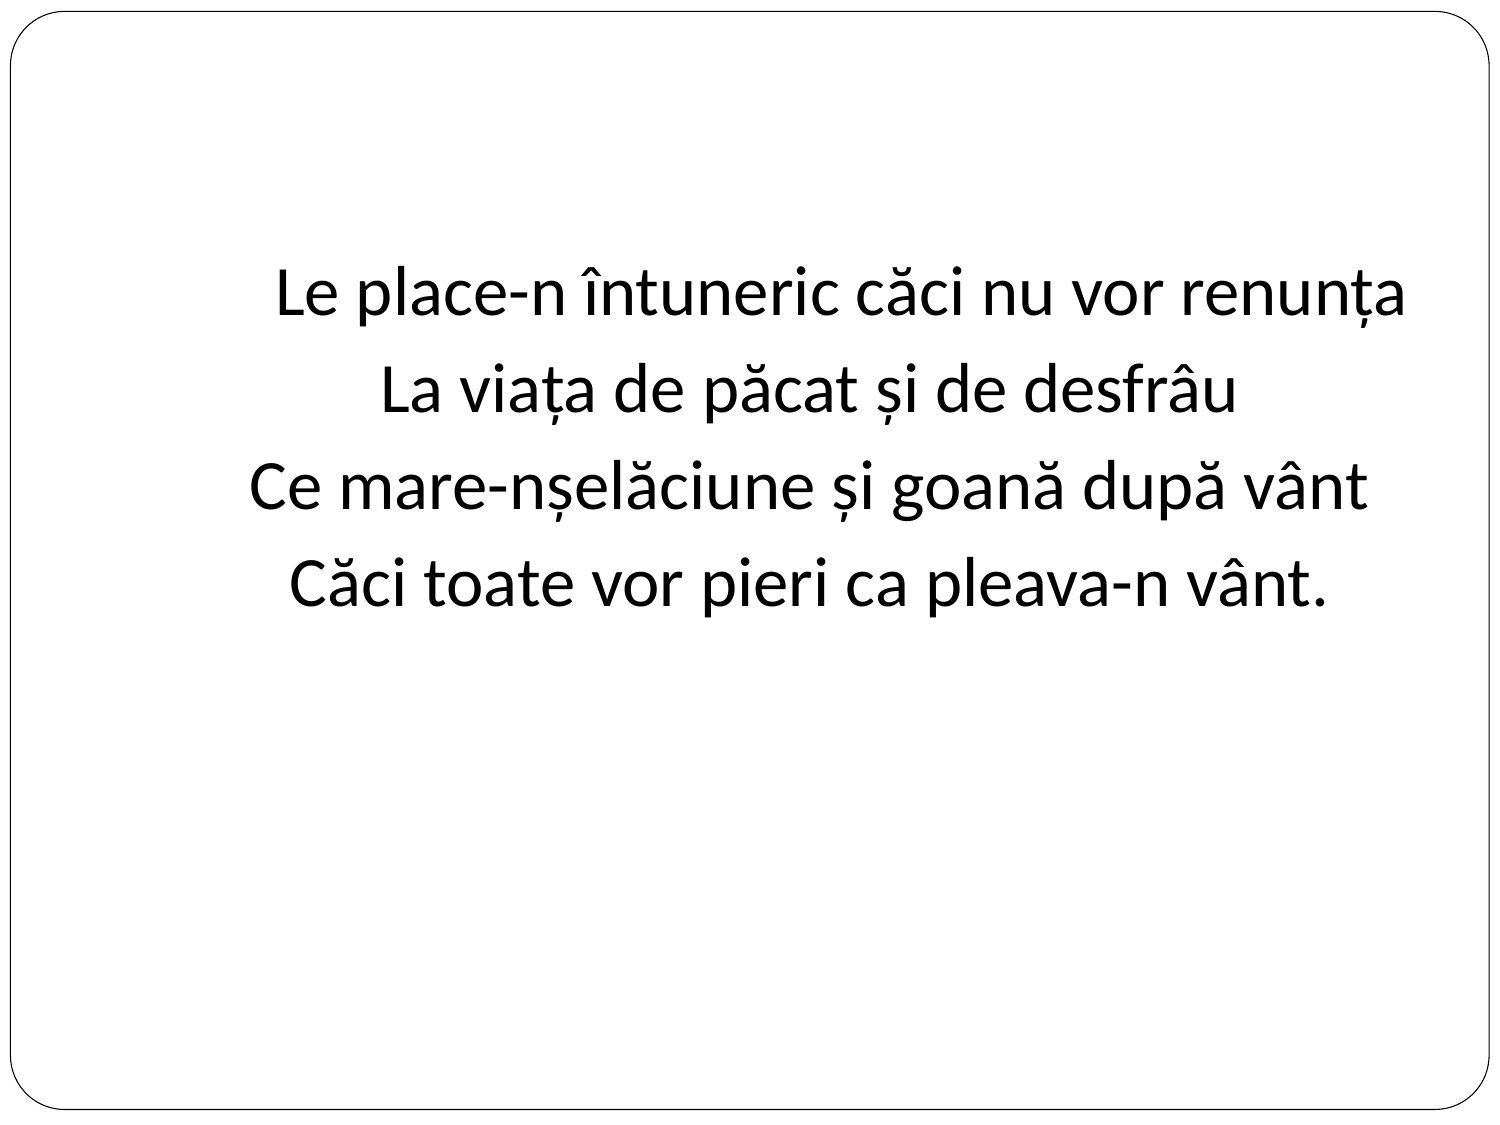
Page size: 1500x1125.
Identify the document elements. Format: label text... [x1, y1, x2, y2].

list Le place-n întuneric căci nu vor renunţa La viaţa de păcat şi de desfrâu Ce mare-nşelăciune şi goană după vânt Căci toate vor pieri ca pleava-n vânt. [150, 237, 1426, 988]
